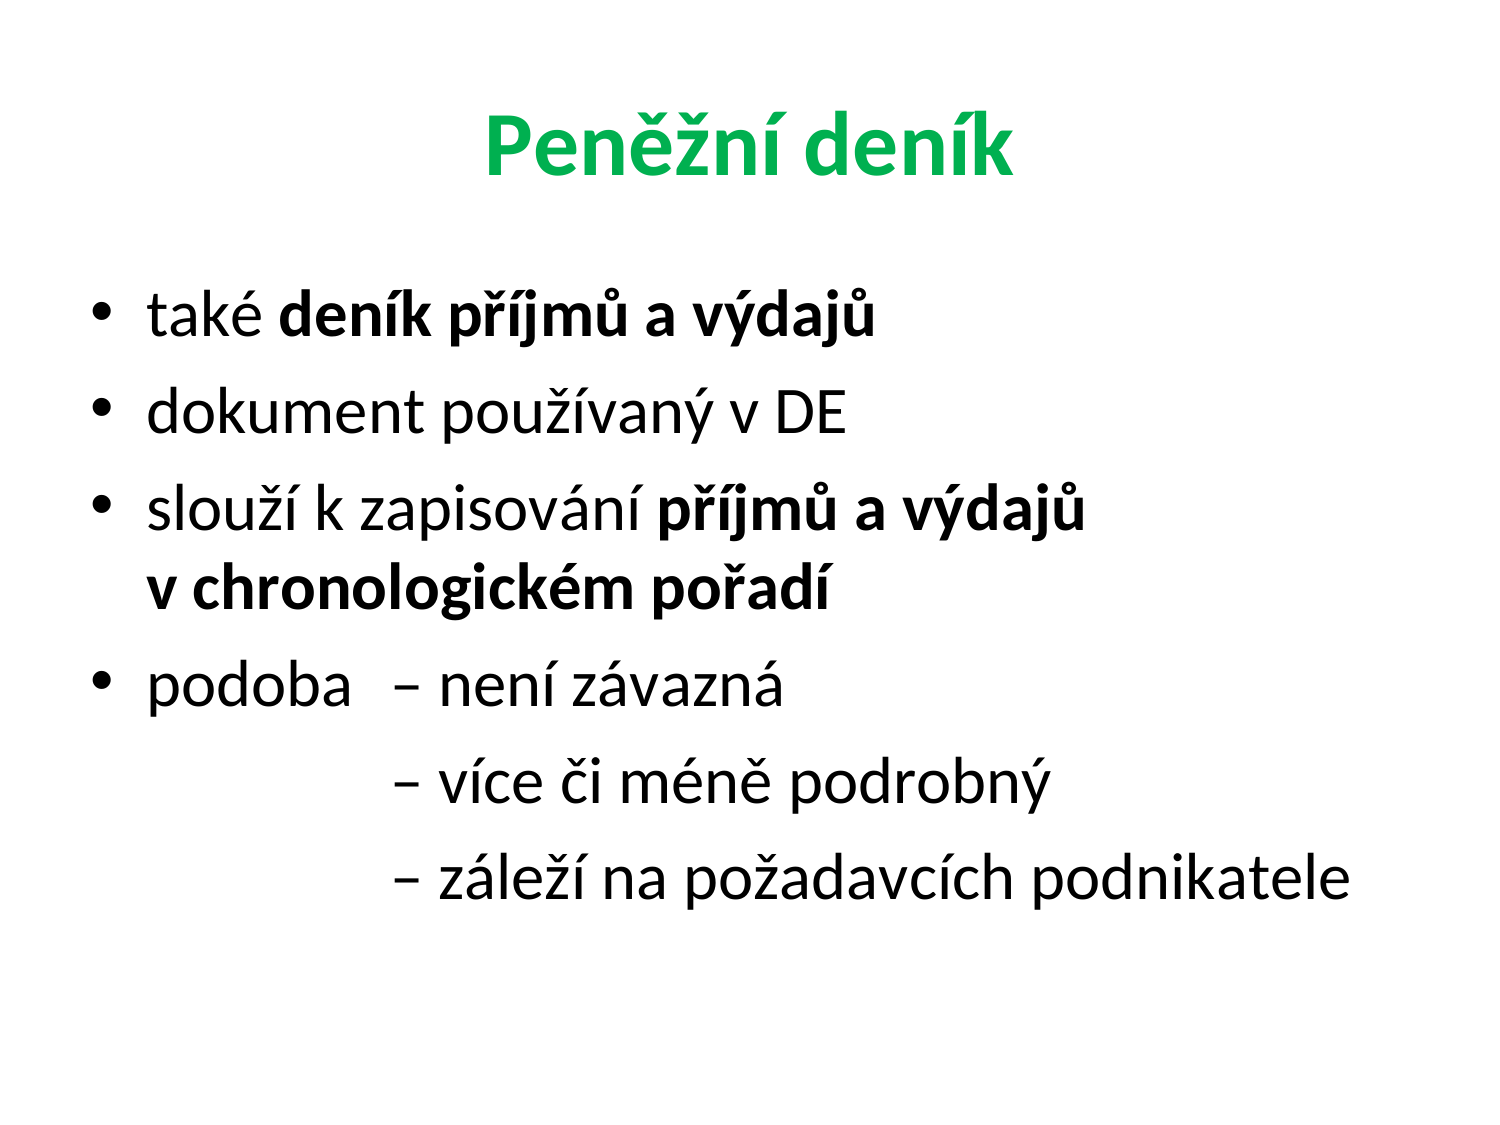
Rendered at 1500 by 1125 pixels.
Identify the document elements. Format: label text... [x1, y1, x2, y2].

list také deník příjmů a výdajů dokument používaný v DE slouží k zapisování příjmů a výdajů v chronologickém pořadí podoba – není závazná – více či méně podrobný – záleží na požadavcích podnikatele [75, 262, 1426, 1018]
title Peněžní deník [75, 45, 1426, 233]
